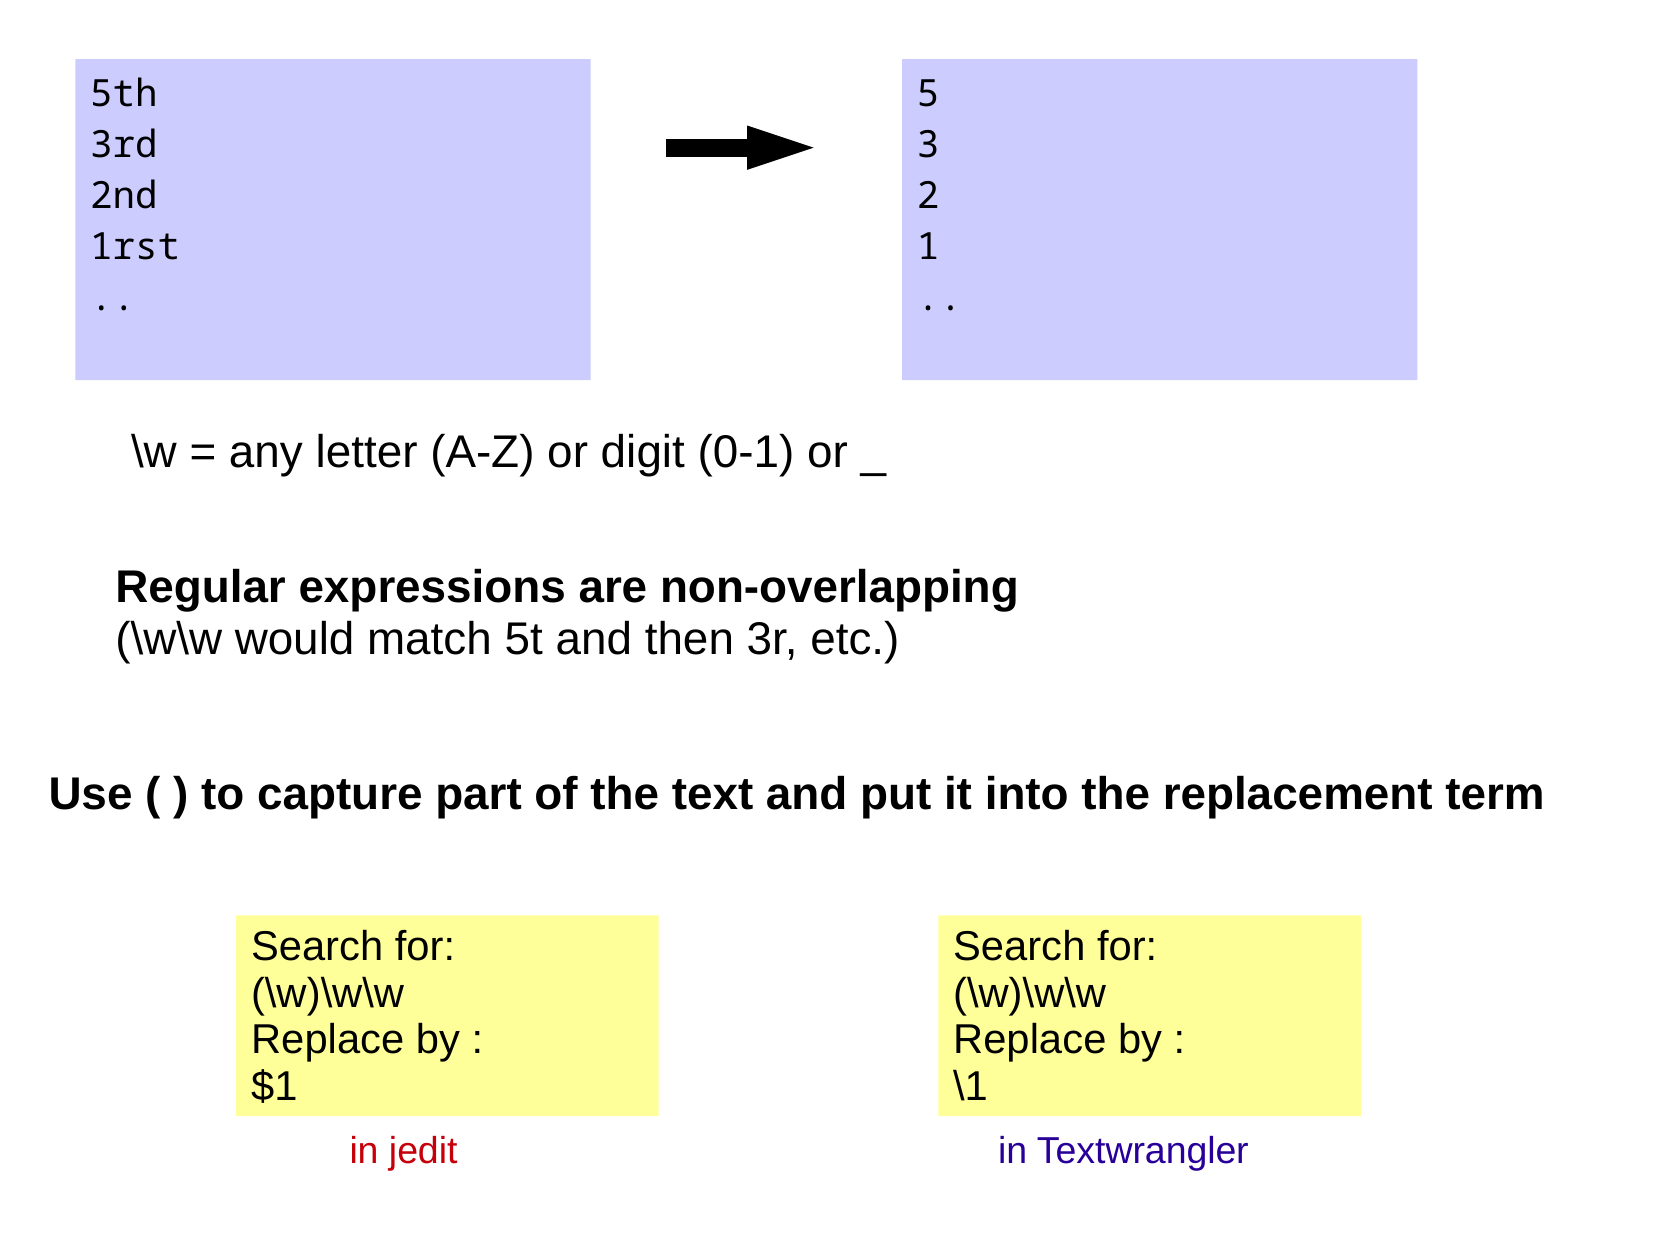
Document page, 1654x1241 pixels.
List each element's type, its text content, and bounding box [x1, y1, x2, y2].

text_box in Textwrangler [983, 1122, 1264, 1179]
text_box Regular expressions are non-overlapping (\w\w would match 5t and then 3r, etc.) [100, 553, 1506, 672]
text_box in jedit [334, 1122, 473, 1179]
text_box Search for: (\w)\w\w Replace by : \1 [938, 915, 1361, 1117]
text_box Search for: (\w)\w\w Replace by : $1 [236, 915, 659, 1117]
text_box Use ( ) to capture part of the text and put it into the replacement term [33, 760, 1595, 878]
text_box 5th 3rd 2nd 1rst .. [75, 59, 591, 336]
text_box \w = any letter (A-Z) or digit (0-1) or _ [116, 418, 1569, 485]
text_box 5 3 2 1 .. [902, 59, 1418, 336]
